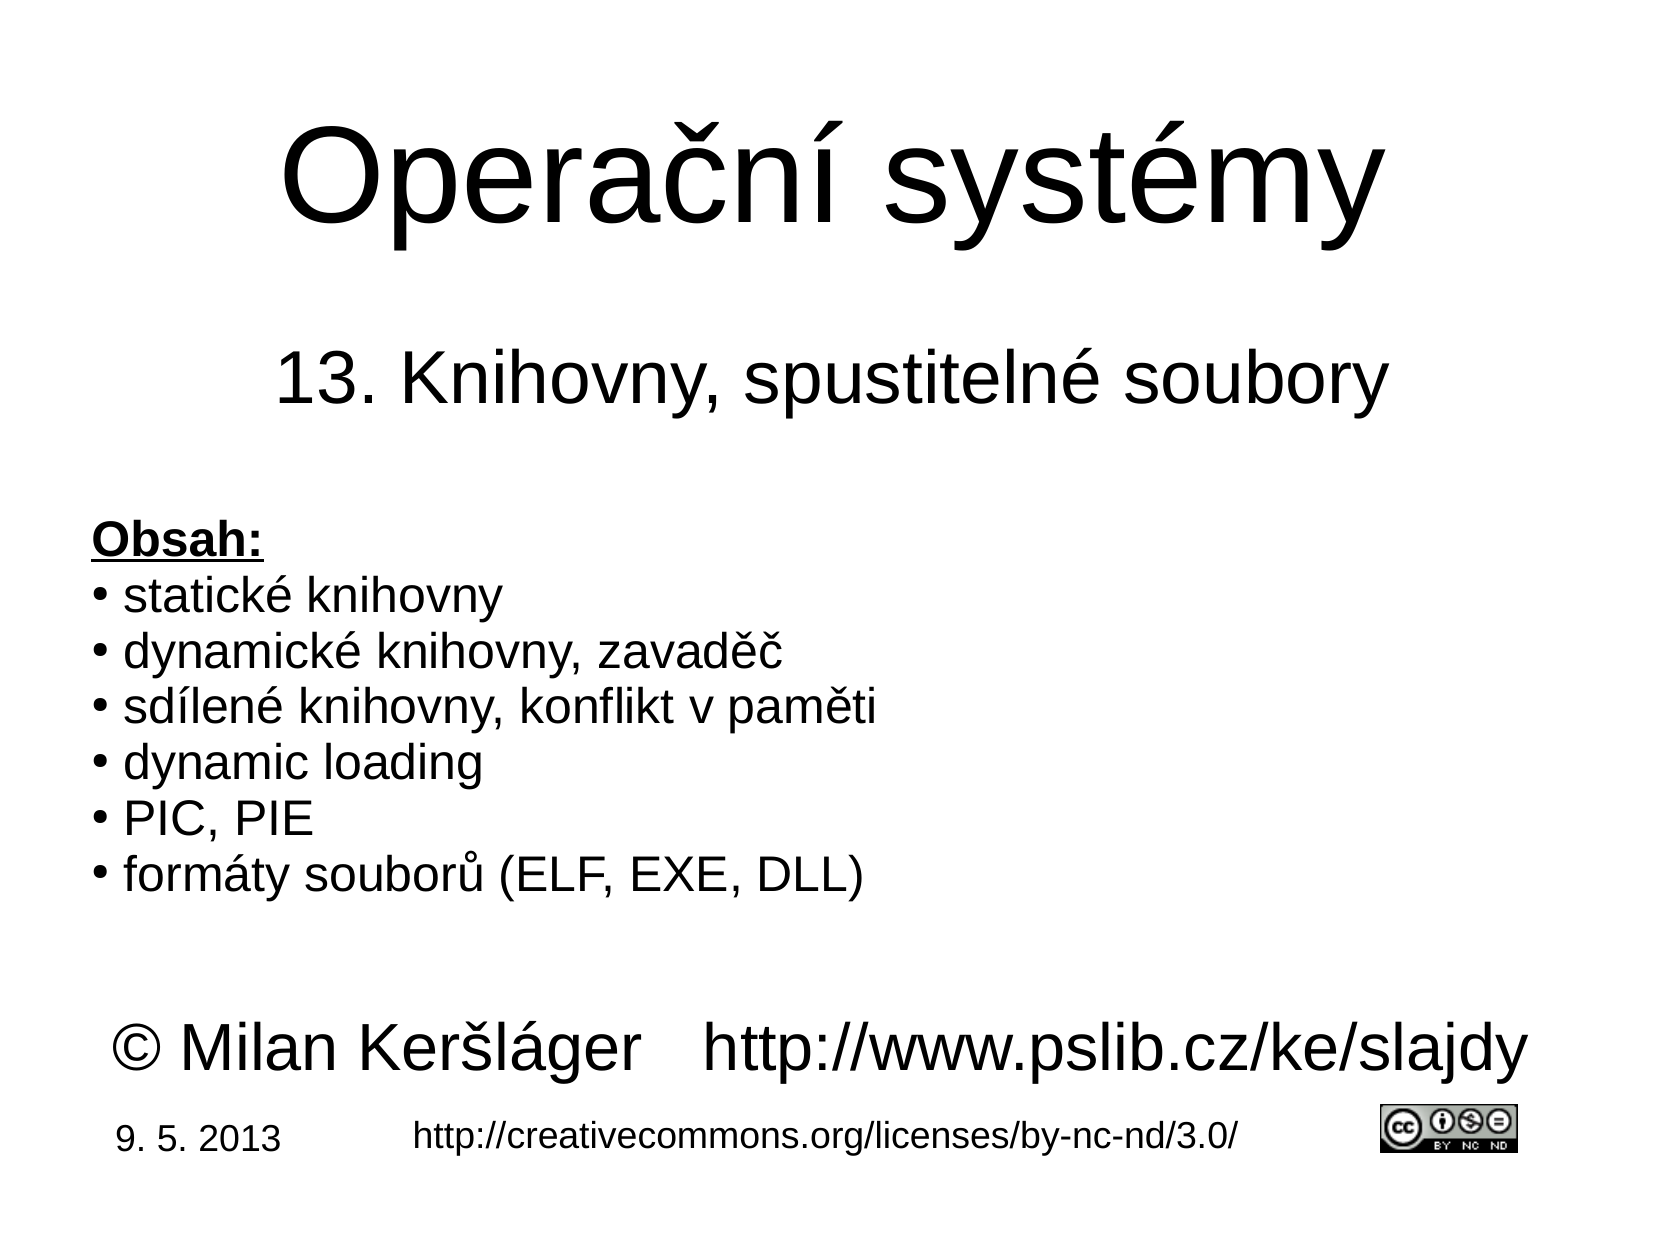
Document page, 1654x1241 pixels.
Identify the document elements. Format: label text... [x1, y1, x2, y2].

text_box http://creativecommons.org/licenses/by-nc-nd/3.0/ [339, 1107, 1313, 1165]
text_box 9. 5. 2013 [100, 1110, 337, 1168]
picture [1380, 1104, 1518, 1153]
list © Milan Keršláger http://www.pslib.cz/ke/slajdy [76, 1009, 1565, 1087]
title Operační systémy 13. Knihovny, spustitelné soubory [88, 56, 1577, 461]
text_box Obsah: statické knihovny dynamické knihovny, zavaděč sdílené knihovny, konflikt v paměti dynamic loading PIC, PIE formáty souborů (ELF, EXE, DLL) [76, 503, 1583, 910]
